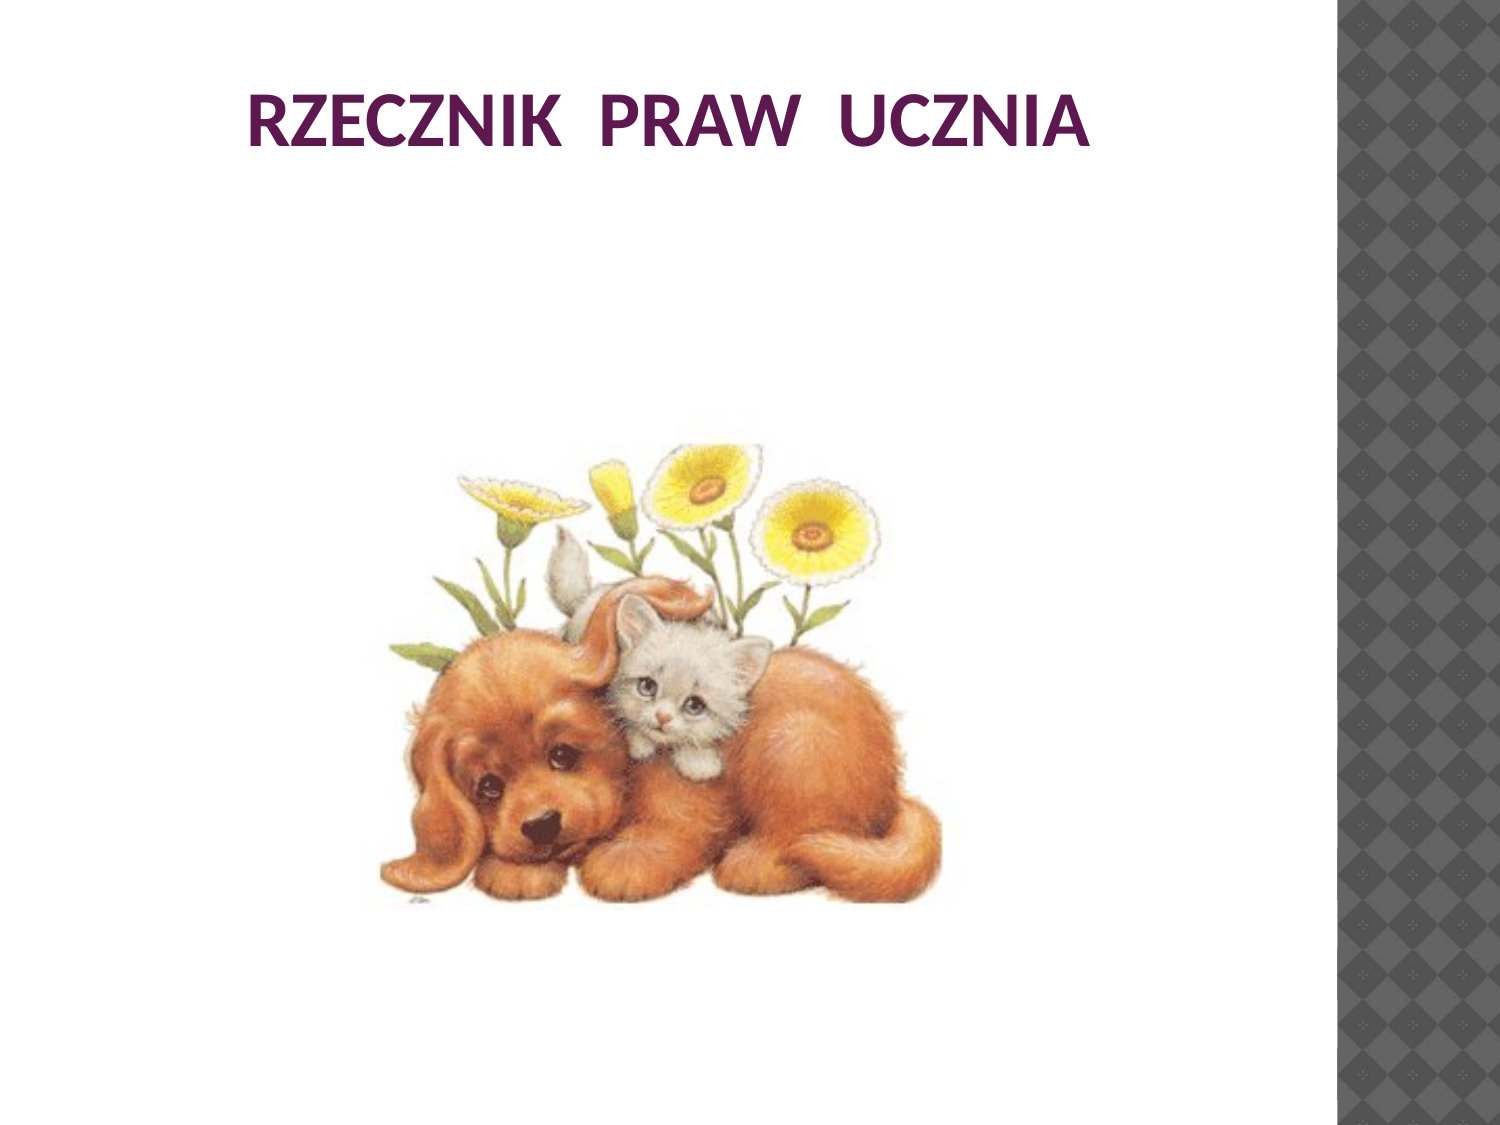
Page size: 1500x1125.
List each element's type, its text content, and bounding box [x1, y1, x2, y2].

picture [1337, 0, 1500, 1125]
picture [360, 413, 978, 910]
title RZECZNIK PRAW UCZNIA [75, 52, 1263, 240]
